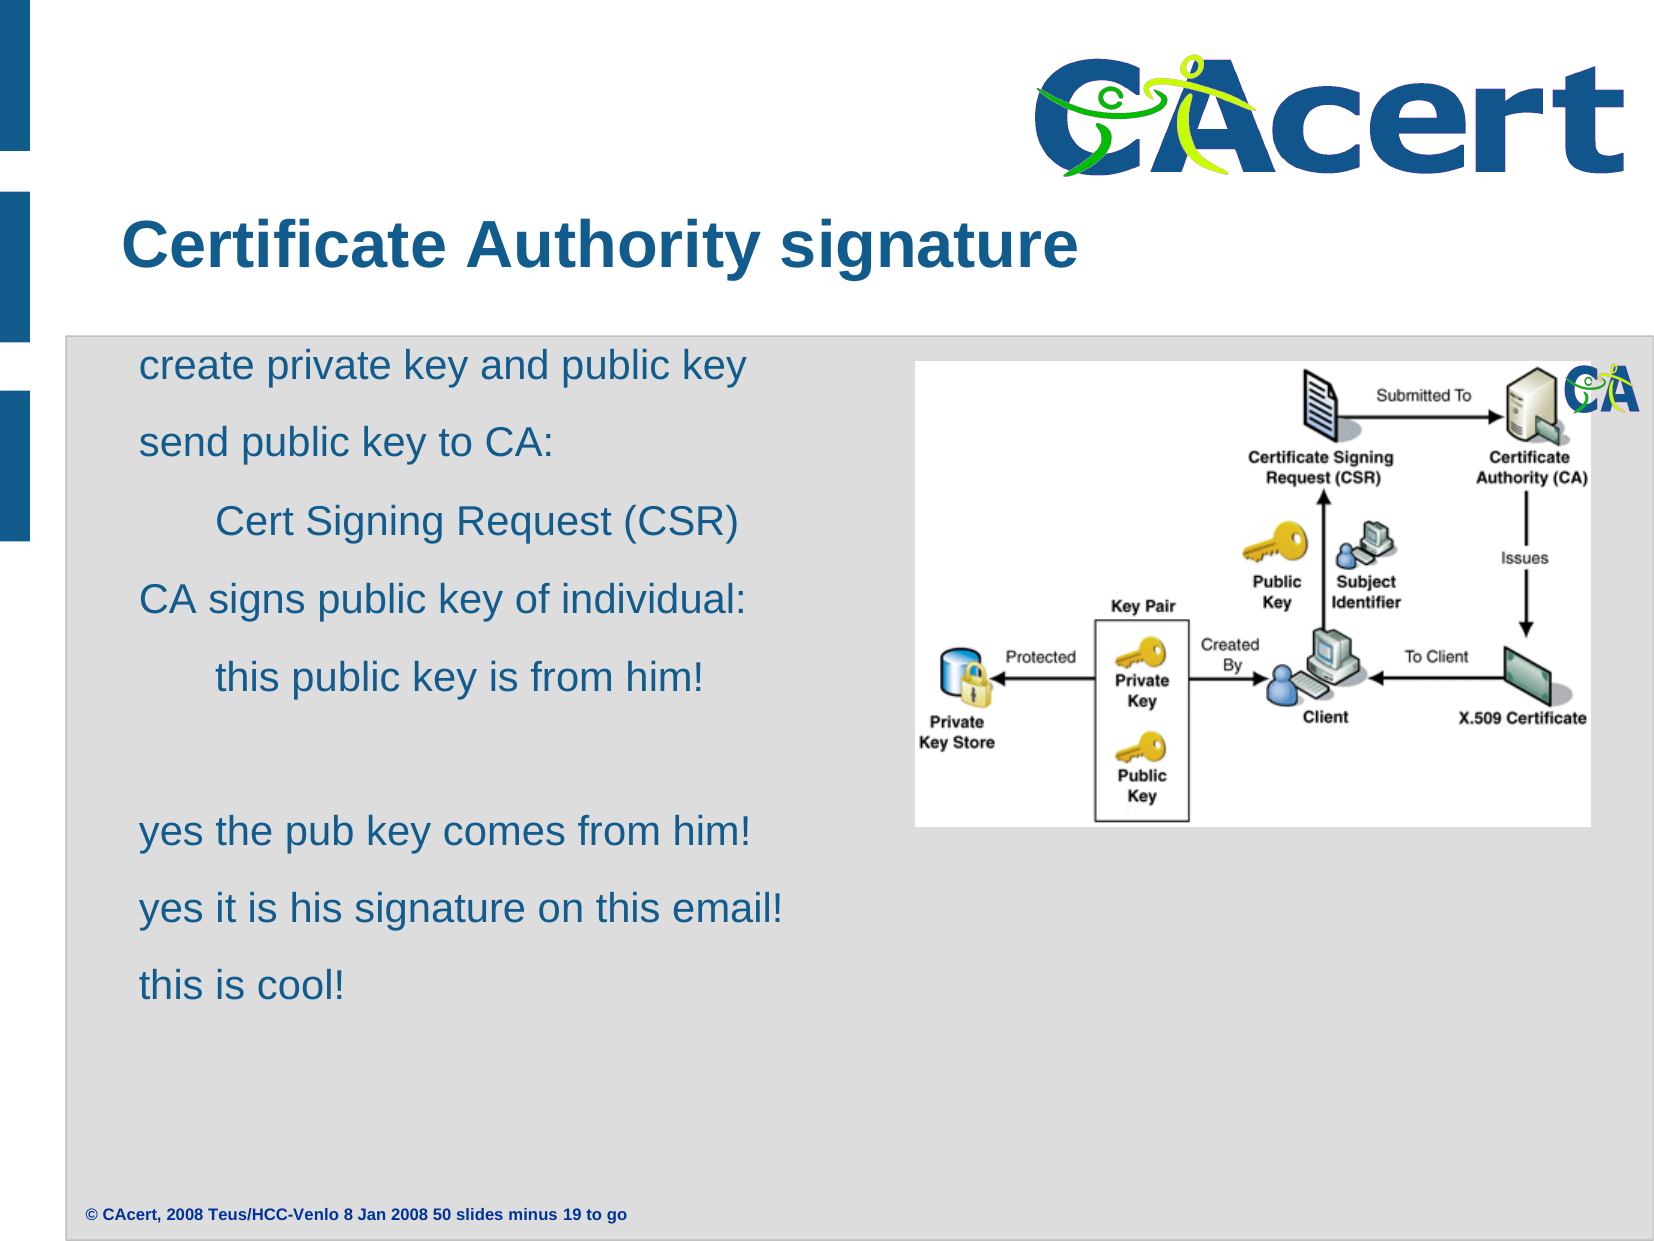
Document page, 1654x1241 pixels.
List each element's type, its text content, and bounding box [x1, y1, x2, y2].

title Certificate Authority signature [121, 177, 1533, 316]
picture [1033, 53, 1625, 178]
picture [915, 361, 1640, 827]
list create private key and public key send public key to CA: Cert Signing Request (CSR)‏ CA signs public key of individual: this public key is from him! yes the pub key comes from him! yes it is his signature on this email! this is cool! [121, 344, 1595, 1238]
